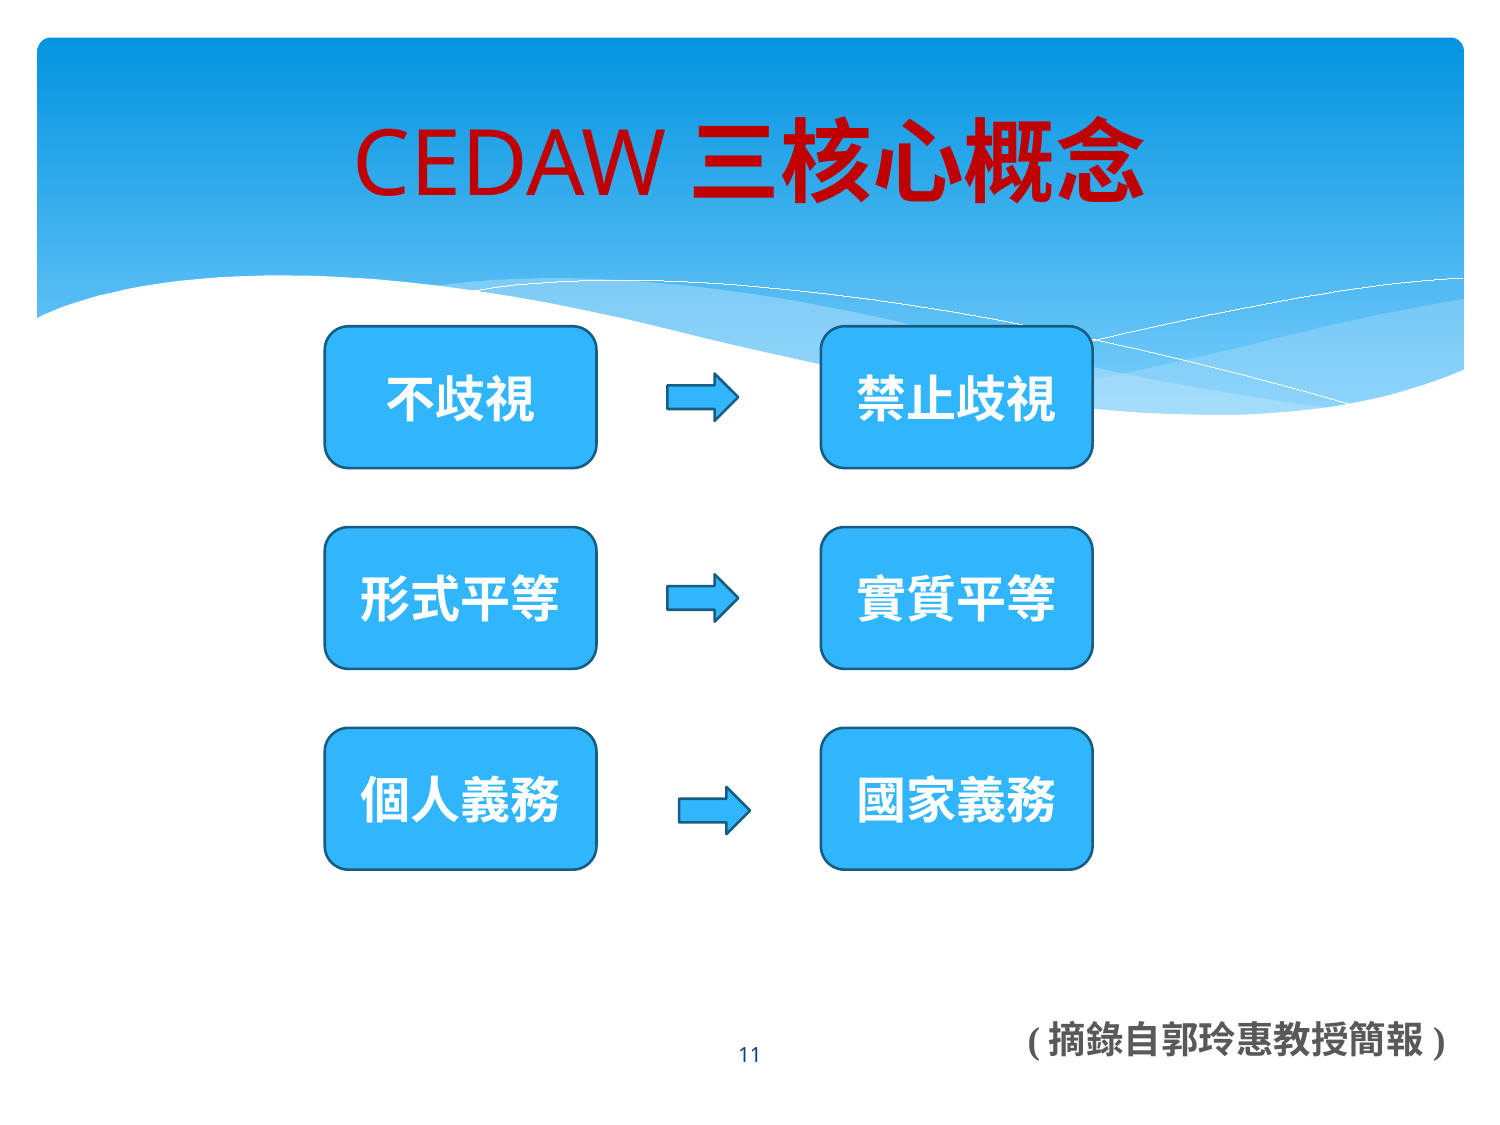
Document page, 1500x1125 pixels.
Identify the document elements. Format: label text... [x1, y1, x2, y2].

text_box 形式平等 [324, 527, 597, 669]
text_box [667, 574, 739, 622]
text_box 實質平等 [820, 527, 1093, 669]
text_box 國家義務 [820, 727, 1093, 870]
text_box [667, 373, 739, 421]
text_box 個人義務 [324, 727, 597, 870]
text_box 不歧視 [324, 326, 597, 469]
text_box 禁止歧視 [820, 326, 1093, 469]
title CEDAW三核心概念 [75, 55, 1426, 262]
text_box 11 [654, 1025, 846, 1086]
text_box (摘錄自郭玲惠教授簡報) [998, 988, 1461, 1073]
text_box [679, 786, 751, 835]
